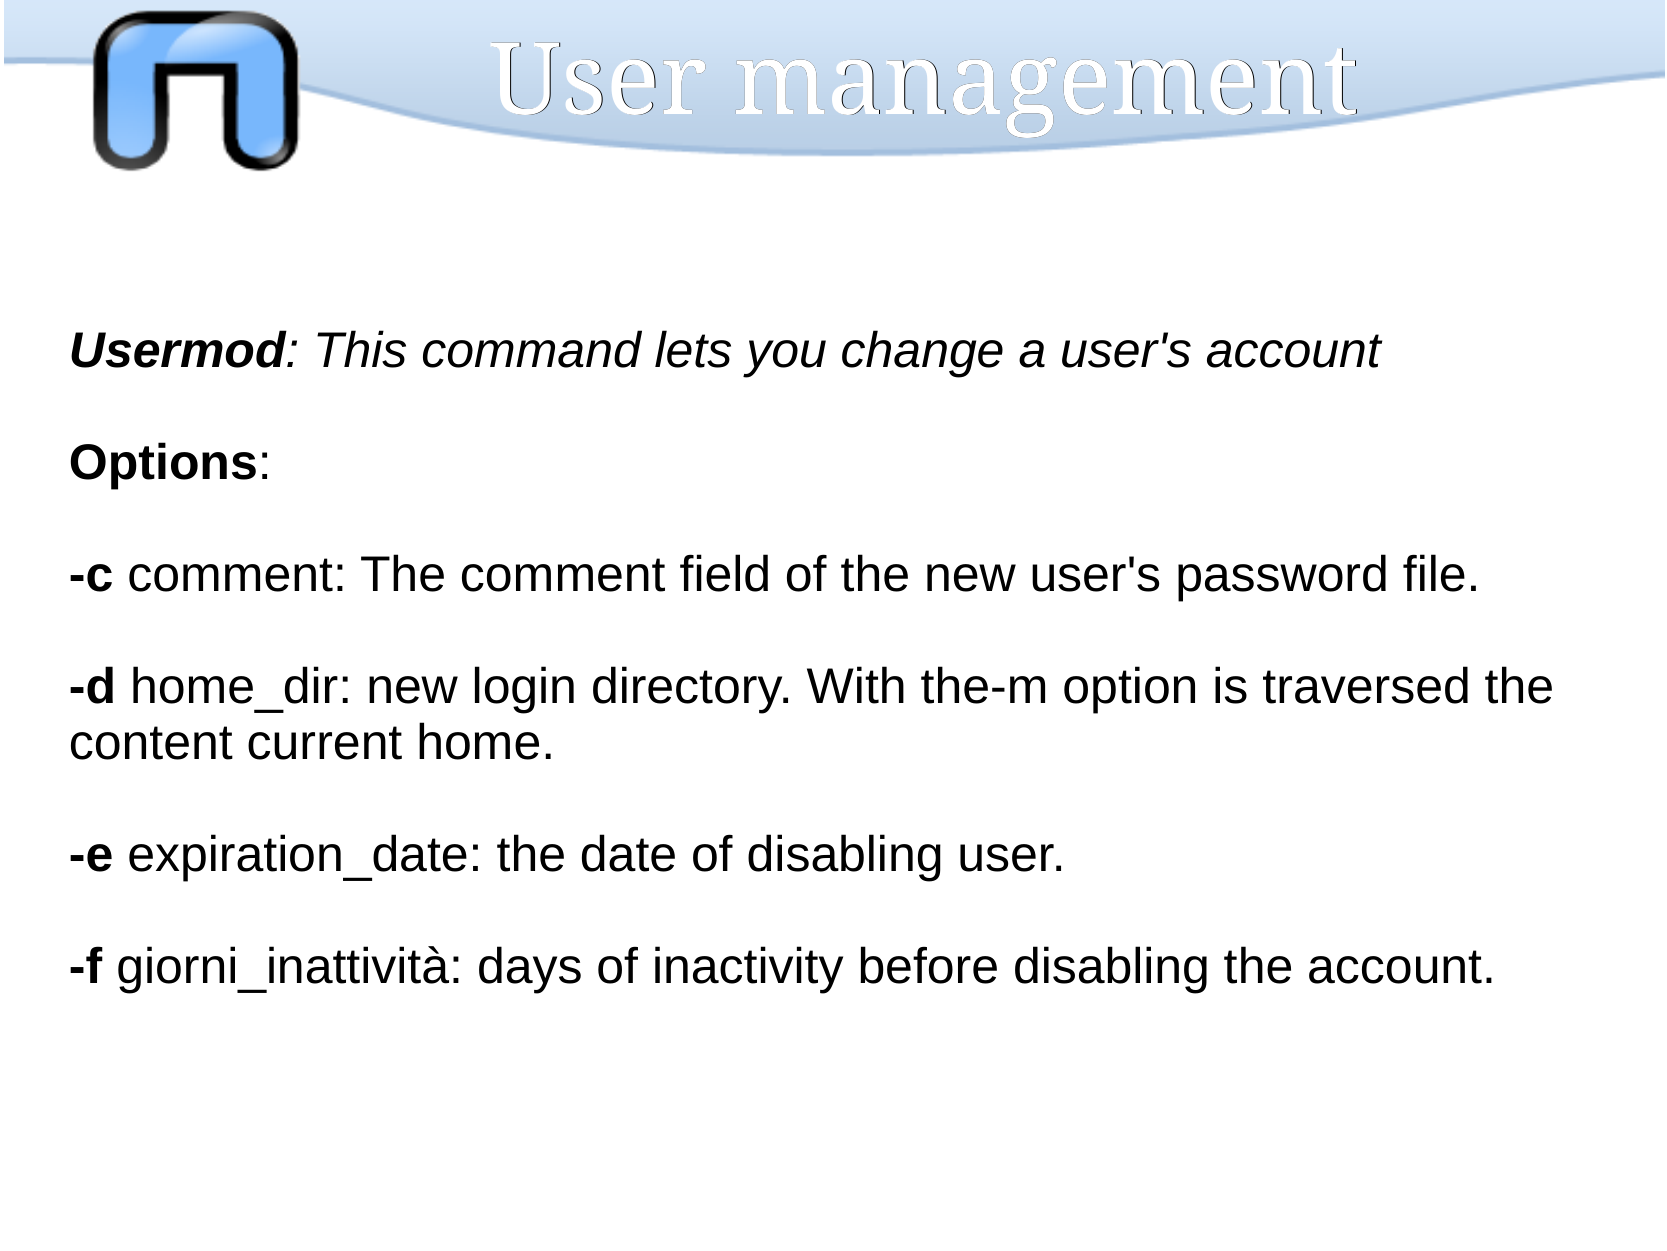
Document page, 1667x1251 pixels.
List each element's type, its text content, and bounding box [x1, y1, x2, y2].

list Usermod: This command lets you change a user's account Options: -c comment: The comment field of the new user's password file. -d home_dir: new login directory. With the-m option is traversed the content current home. -e expiration_date: the date of disabling user. -f giorni_inattività: days of inactivity before disabling the account. [62, 316, 1632, 1159]
text_box User management [475, 0, 1667, 271]
picture [0, 0, 1667, 1251]
